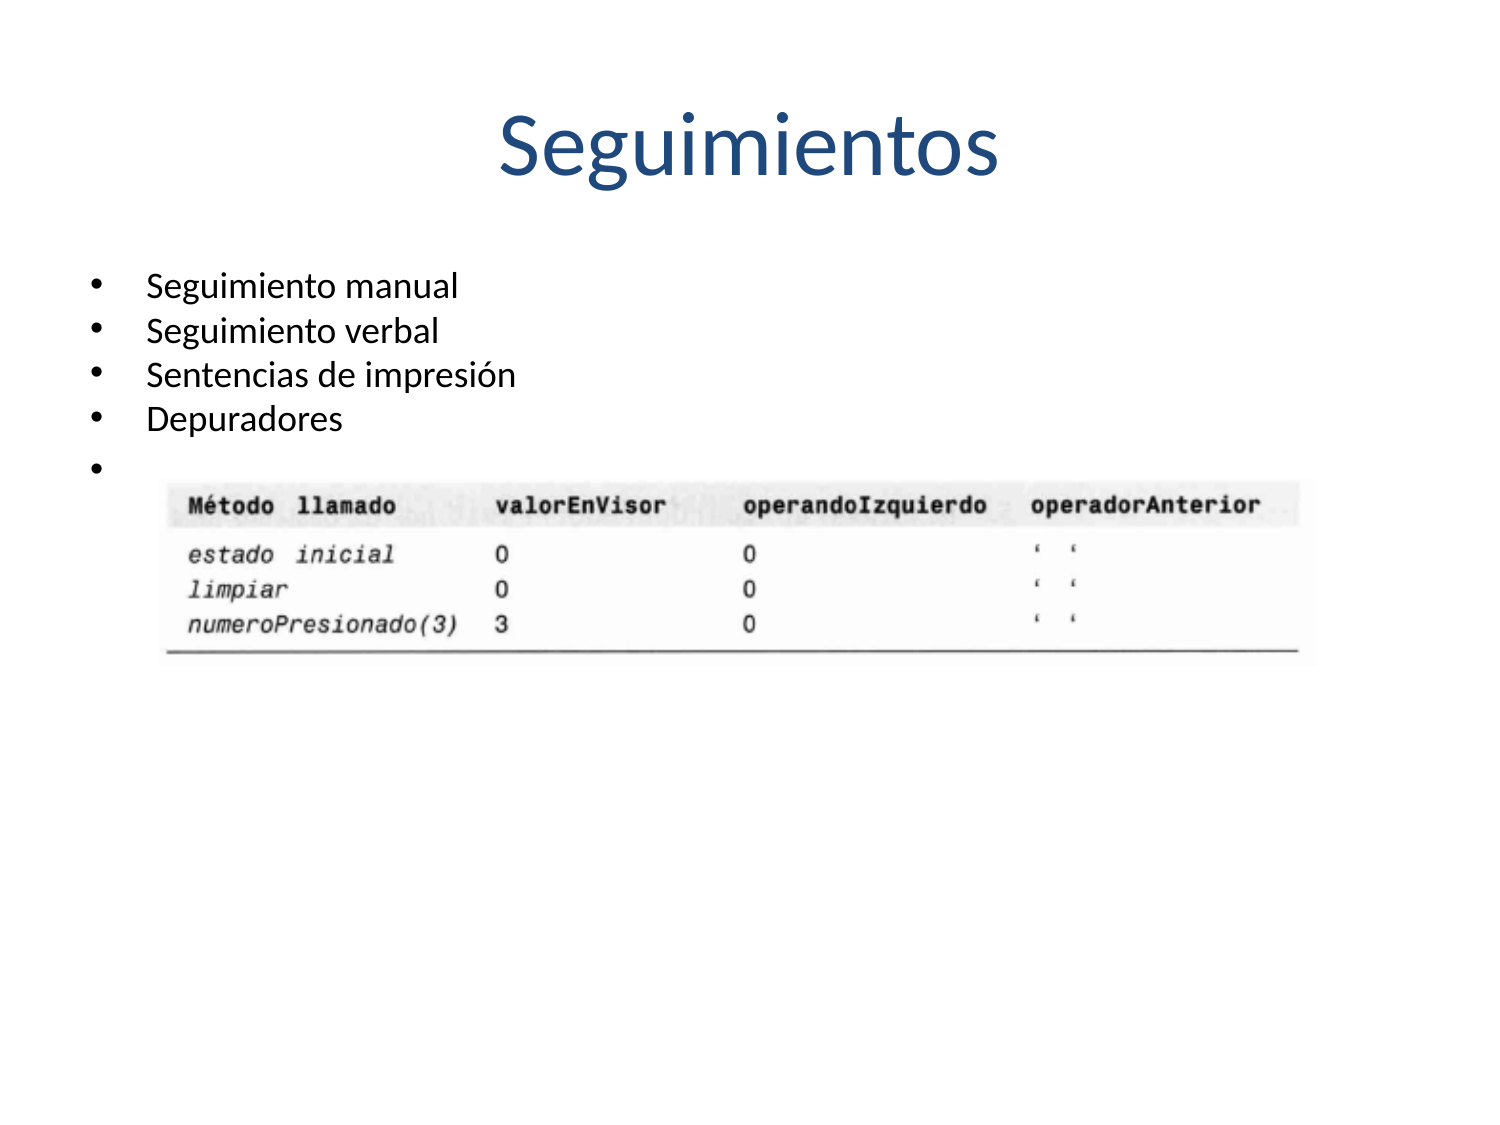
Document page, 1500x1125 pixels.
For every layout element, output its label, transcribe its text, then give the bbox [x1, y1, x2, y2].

picture [159, 479, 1317, 666]
list Seguimiento manual Seguimiento verbal Sentencias de impresión Depuradores [75, 262, 1426, 457]
title Seguimientos [75, 45, 1426, 233]
